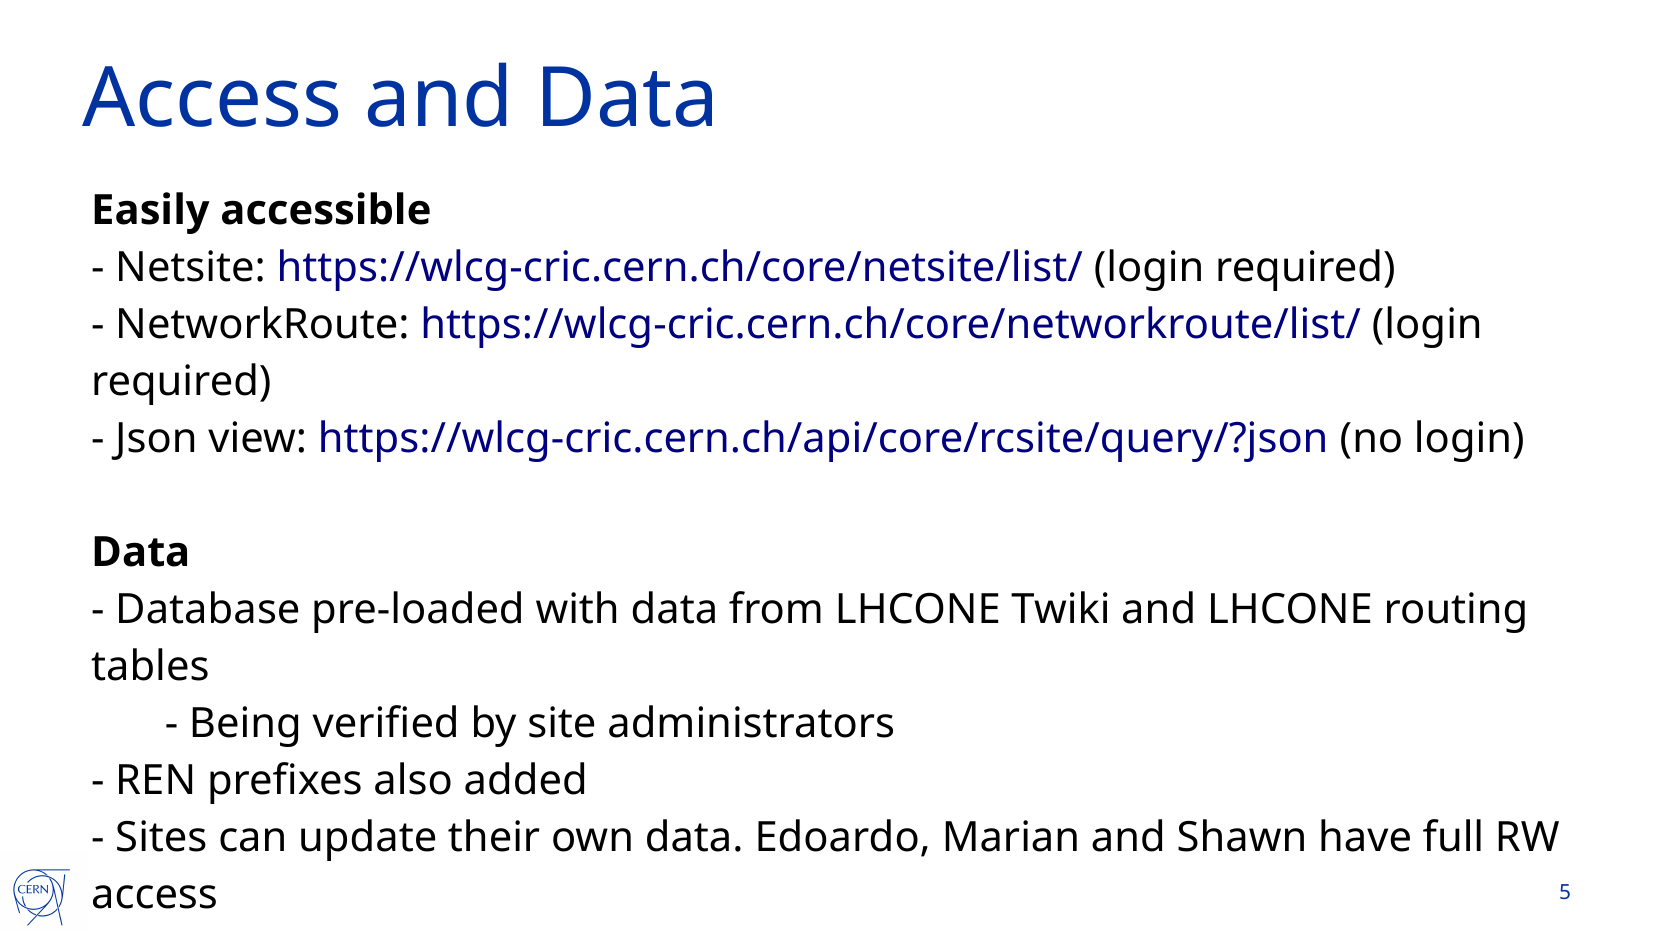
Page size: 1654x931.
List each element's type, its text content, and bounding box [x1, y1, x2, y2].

title Access and Data [82, 37, 1571, 193]
picture [0, 850, 127, 931]
text_box Easily accessible - Netsite: https://wlcg-cric.cern.ch/core/netsite/list/ (login required) - NetworkRoute: https://wlcg-cric.cern.ch/core/networkroute/list/ (login required) - Json view: https://wlcg-cric.cern.ch/api/core/rcsite/query/?json (no login) Data - Database pre-loaded with data from LHCONE Twiki and LHCONE routing tables - Being verified by site administrators - REN prefixes also added - Sites can update their own data. Edoardo, Marian and Shawn have full RW access [76, 172, 1601, 925]
